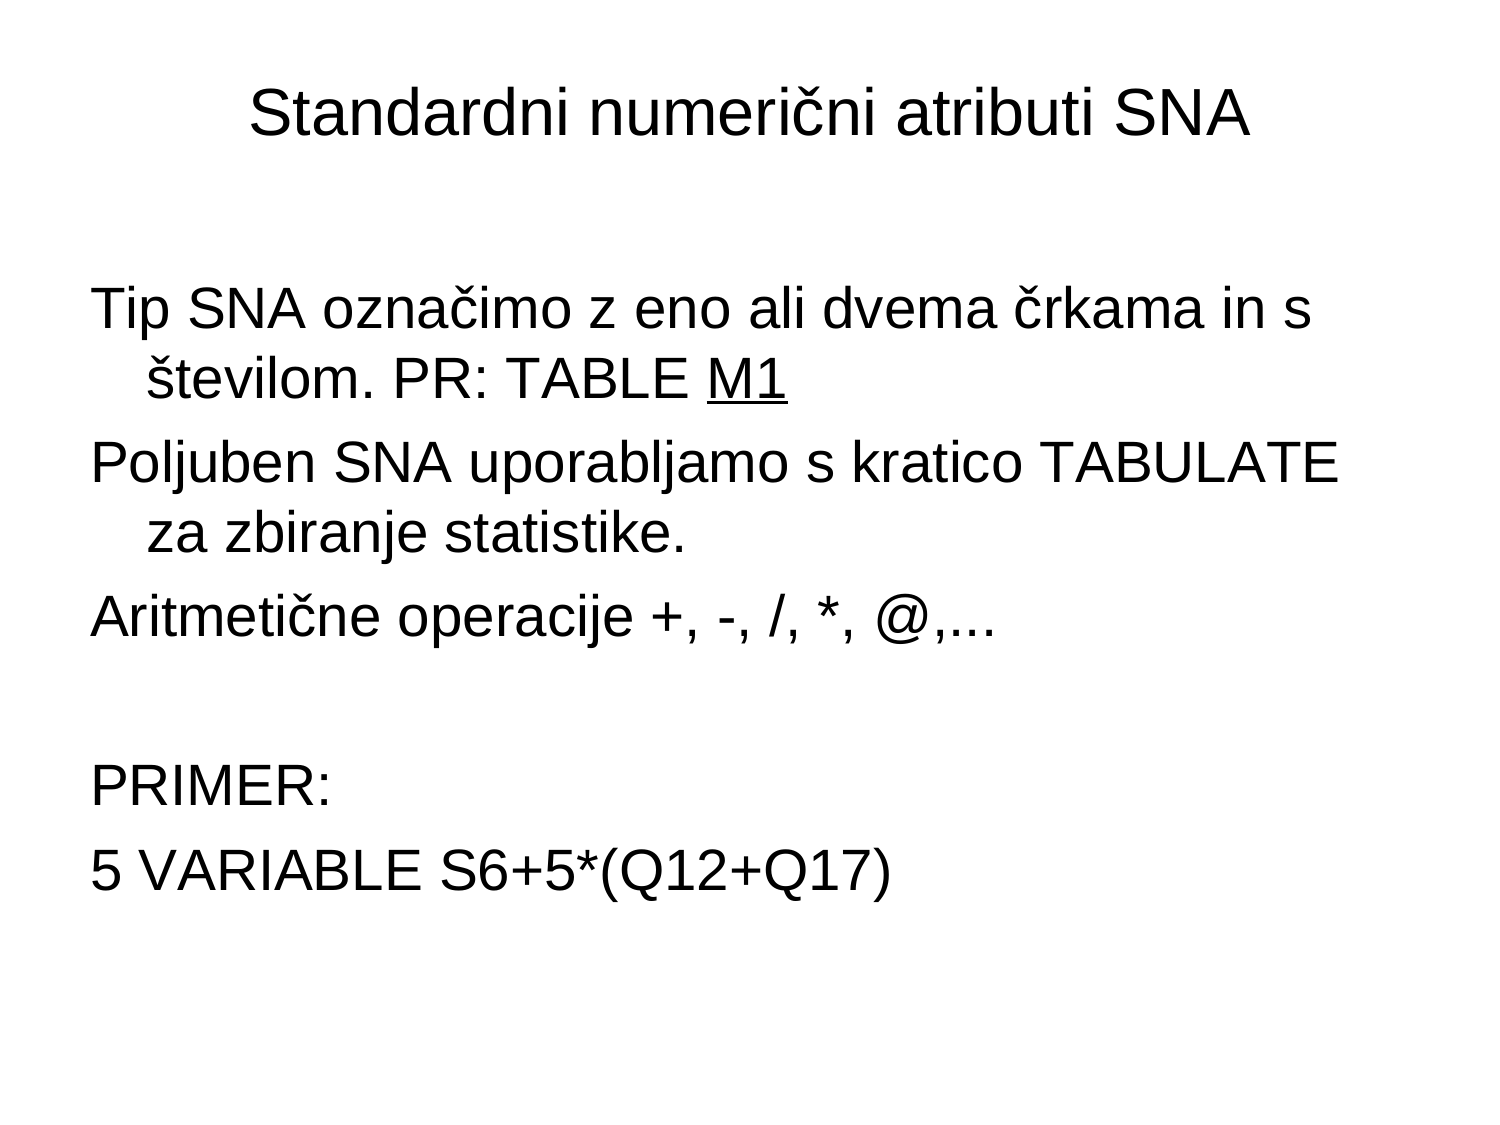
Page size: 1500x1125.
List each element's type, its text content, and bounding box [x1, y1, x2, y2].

title Standardni numerični atributi SNA [75, 45, 1426, 173]
list Tip SNA označimo z eno ali dvema črkama in s številom. PR: TABLE M1 Poljuben SNA uporabljamo s kratico TABULATE za zbiranje statistike. Aritmetične operacije +, -, /, *, @,... PRIMER: 5 VARIABLE S6+5*(Q12+Q17) [75, 262, 1426, 1006]
